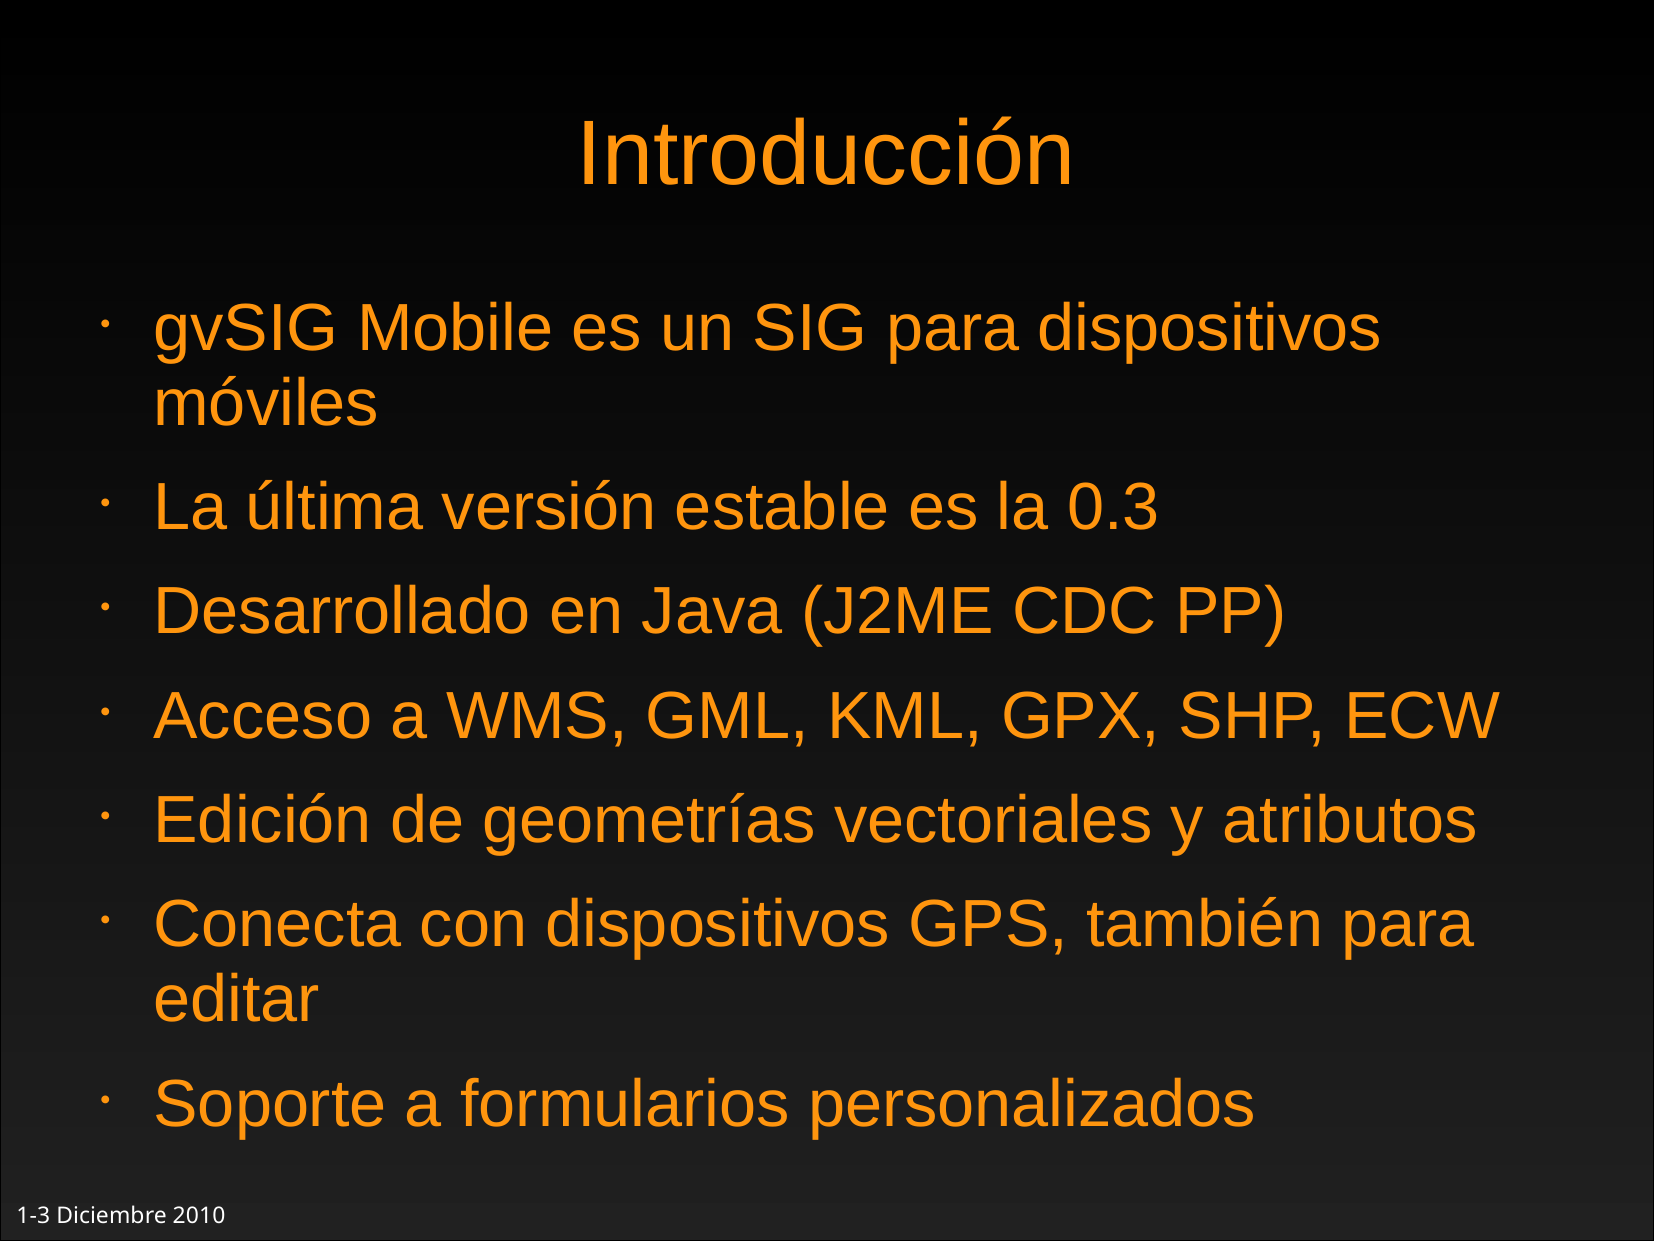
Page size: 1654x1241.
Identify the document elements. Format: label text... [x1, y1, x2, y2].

list gvSIG Mobile es un SIG para dispositivos móviles La última versión estable es la 0.3 Desarrollado en Java (J2ME CDC PP) Acceso a WMS, GML, KML, GPX, SHP, ECW Edición de geometrías vectoriales y atributos Conecta con dispositivos GPS, también para editar Soporte a formularios personalizados [82, 290, 1571, 1141]
title Introducción [82, 49, 1571, 257]
